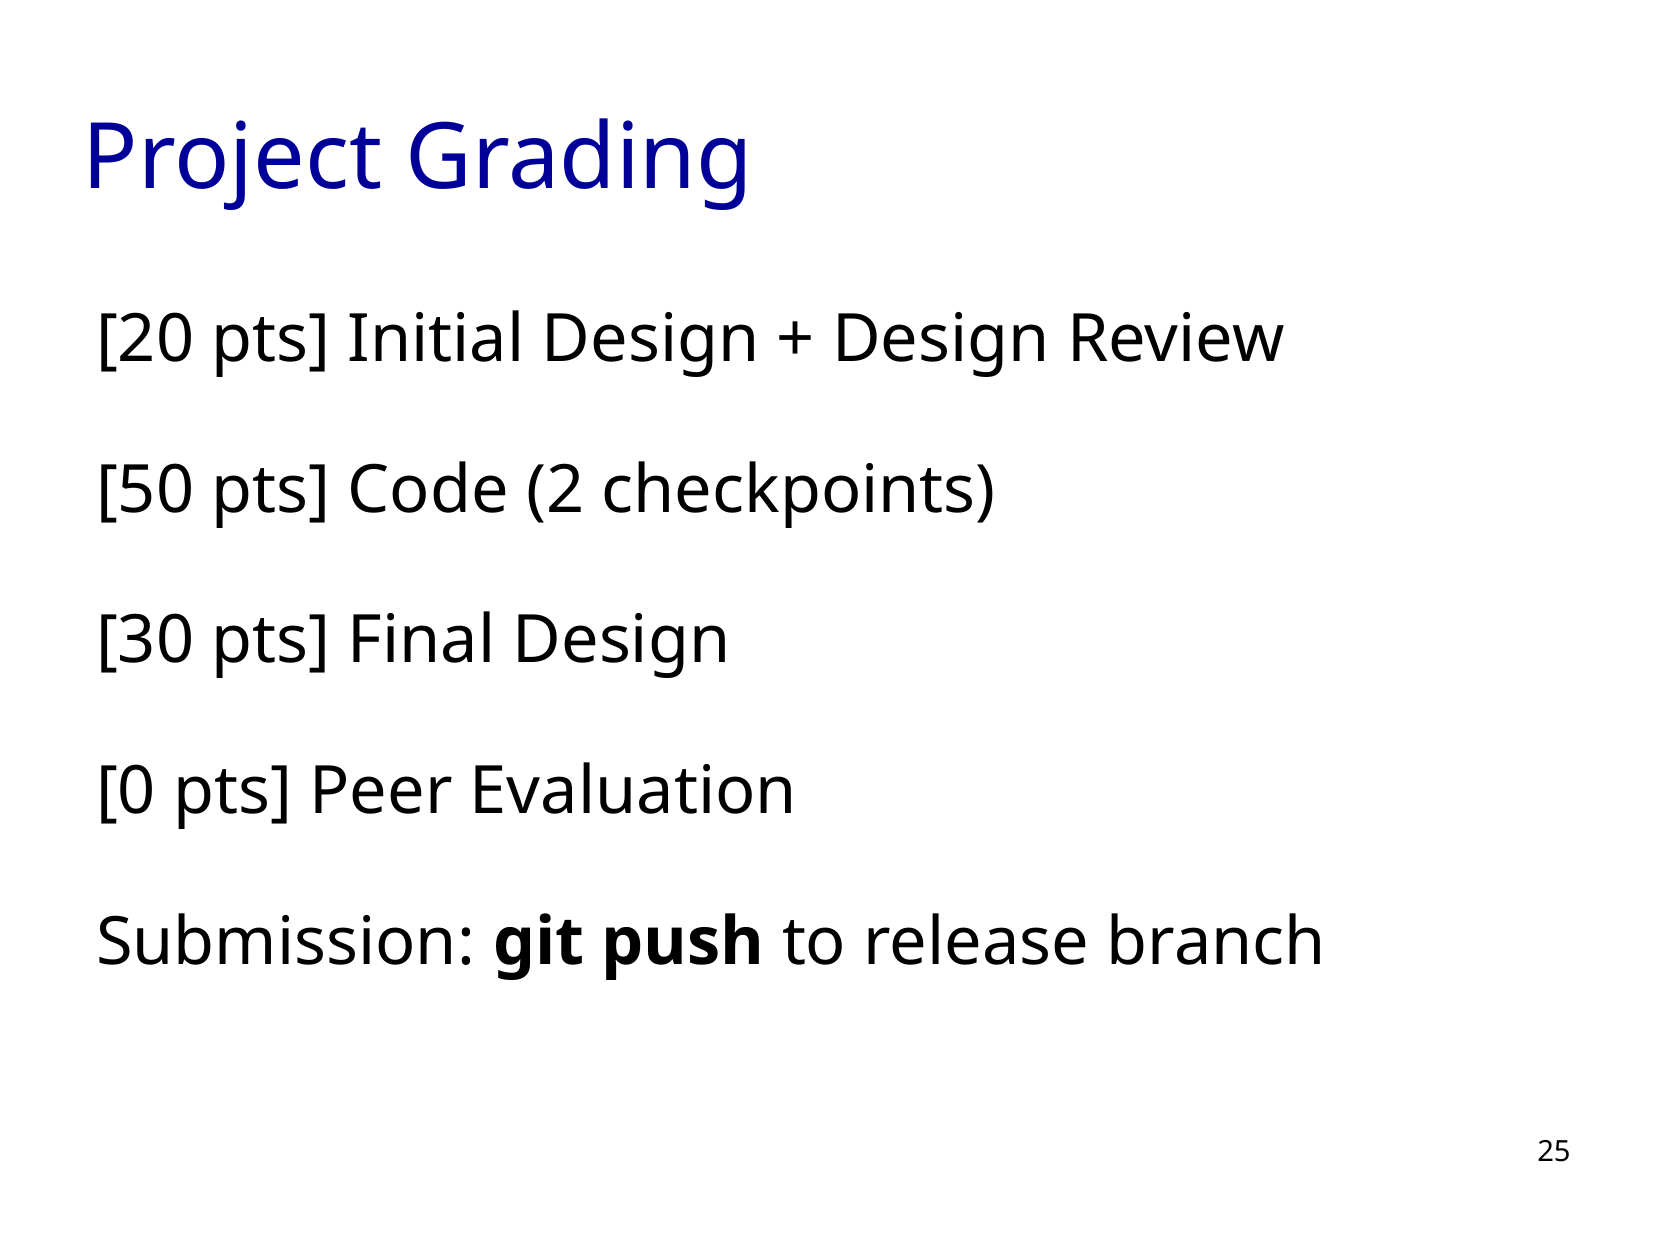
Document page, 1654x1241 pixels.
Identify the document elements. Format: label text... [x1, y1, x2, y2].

list [20 pts] Initial Design + Design Review [50 pts] Code (2 checkpoints) [30 pts] Final Design [0 pts] Peer Evaluation Submission: git push to release branch [60, 290, 1571, 1096]
title Project Grading [82, 49, 1571, 257]
